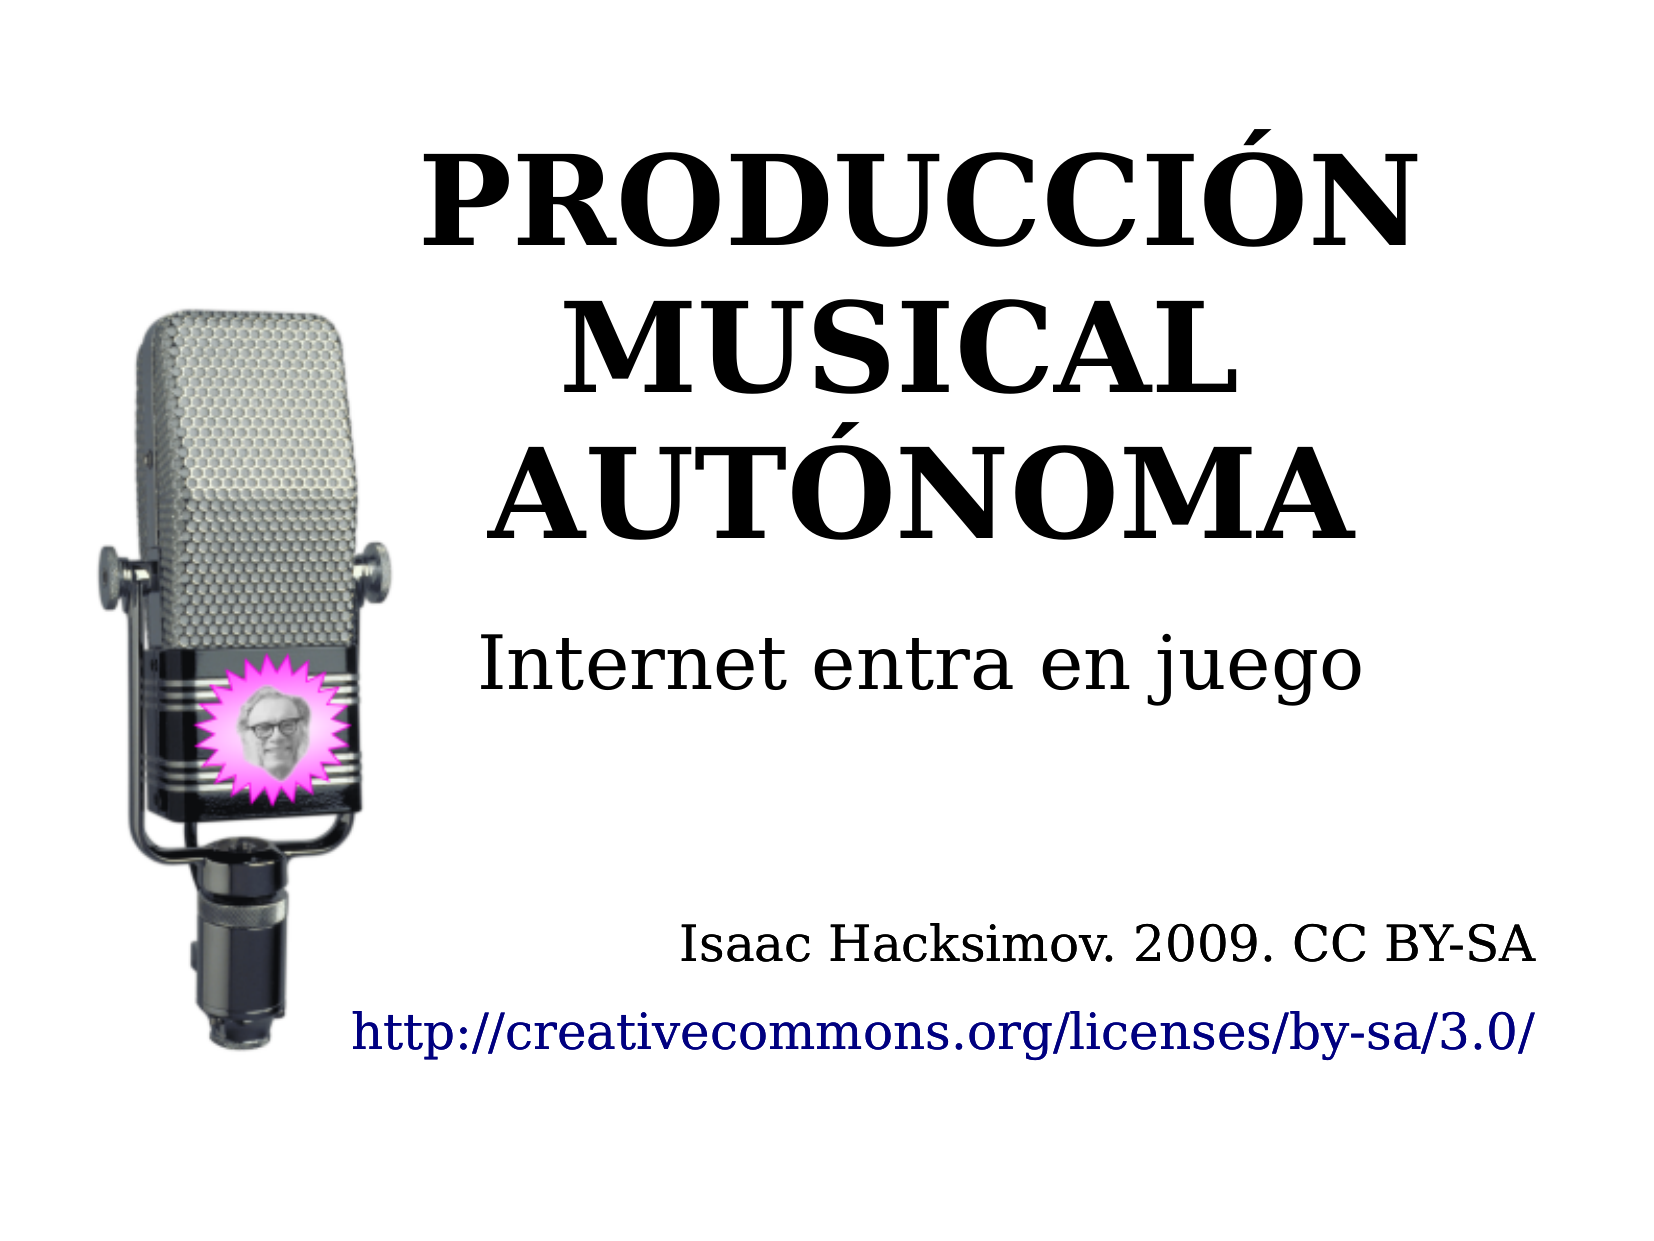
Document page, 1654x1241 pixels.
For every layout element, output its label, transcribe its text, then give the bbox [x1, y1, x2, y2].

picture [92, 298, 399, 1070]
list Internet entra en juego [295, 620, 1477, 798]
title PRODUCCIÓN MUSICAL AUTÓNOMA [94, 106, 1654, 591]
list Isaac Hacksimov. 2009. CC BY-SA http://creativecommons.org/licenses/by-sa/3.0/ [265, 915, 1536, 1211]
